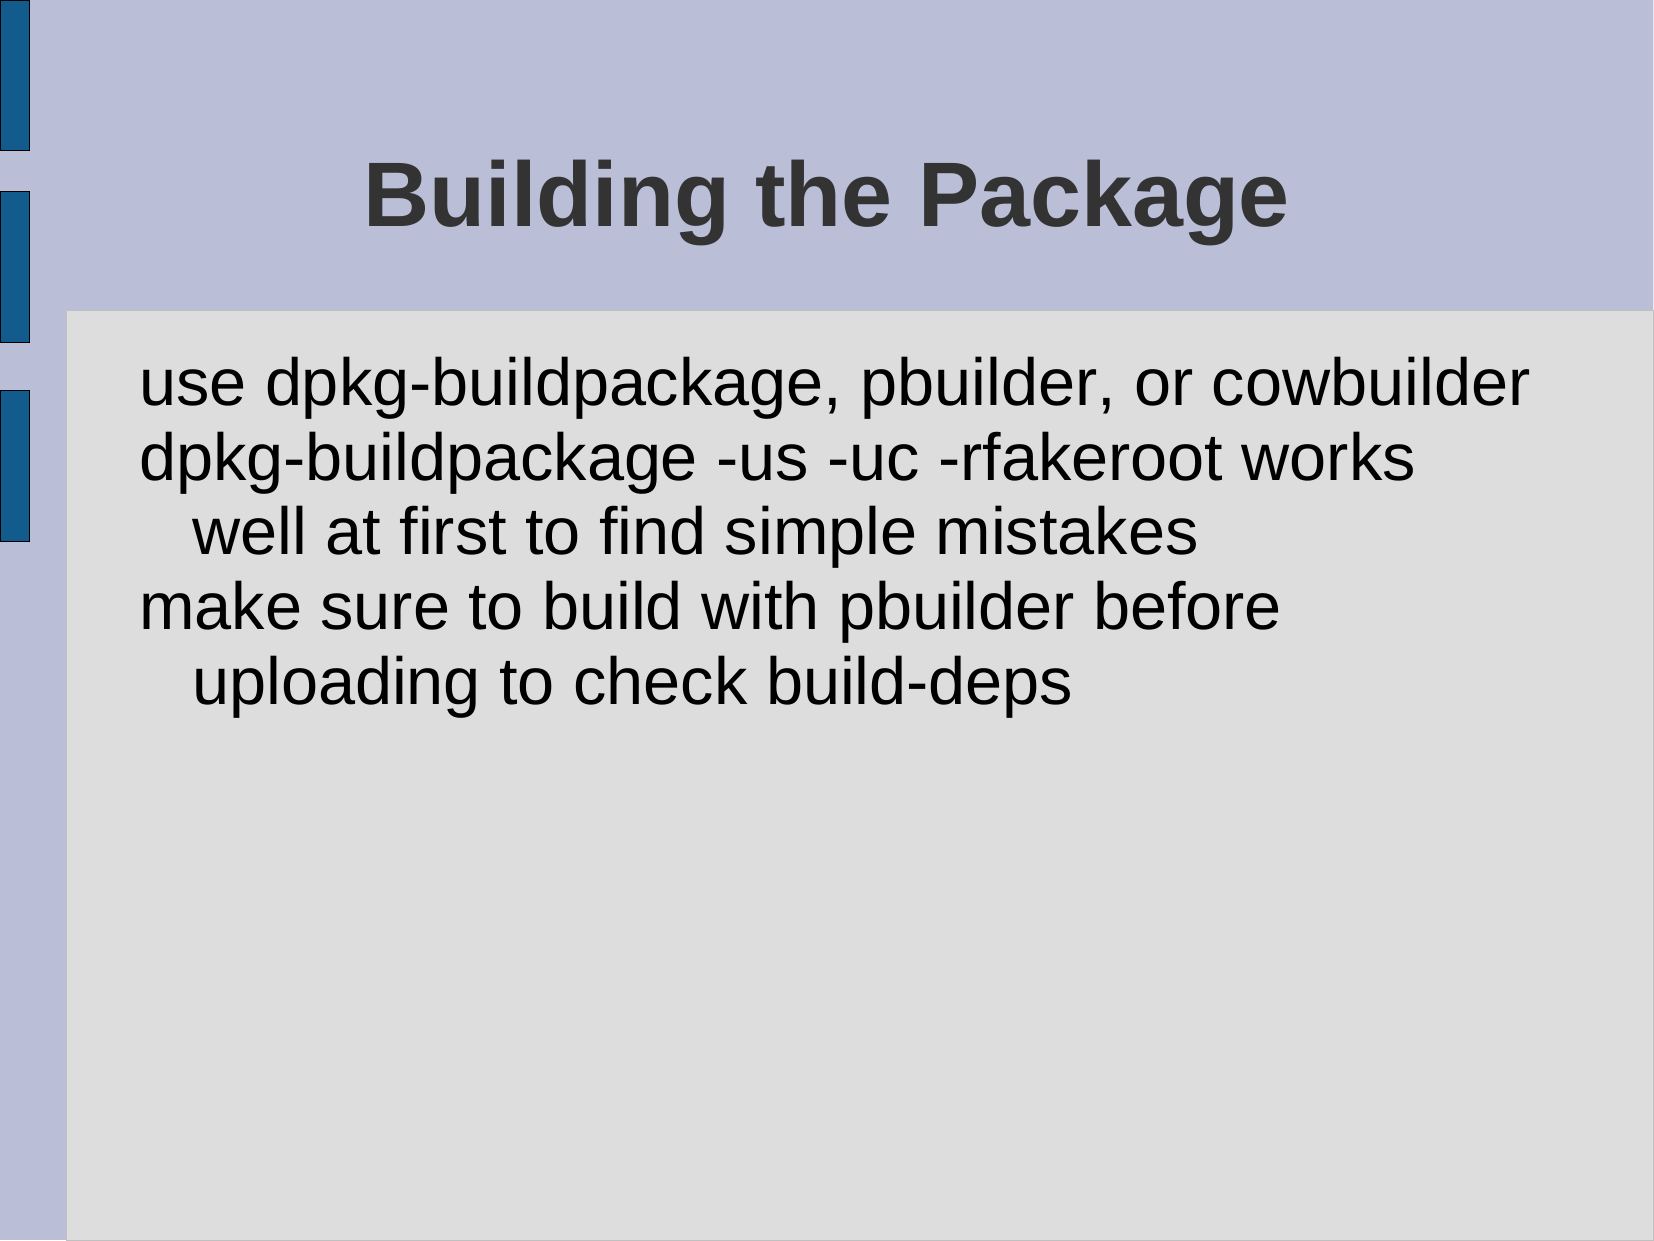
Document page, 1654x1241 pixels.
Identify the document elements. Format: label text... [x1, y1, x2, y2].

title Building the Package [121, 91, 1534, 299]
list use dpkg-buildpackage, pbuilder, or cowbuilder dpkg-buildpackage -us -uc -rfakeroot works well at first to find simple mistakes make sure to build with pbuilder before uploading to check build-deps [121, 344, 1534, 1127]
